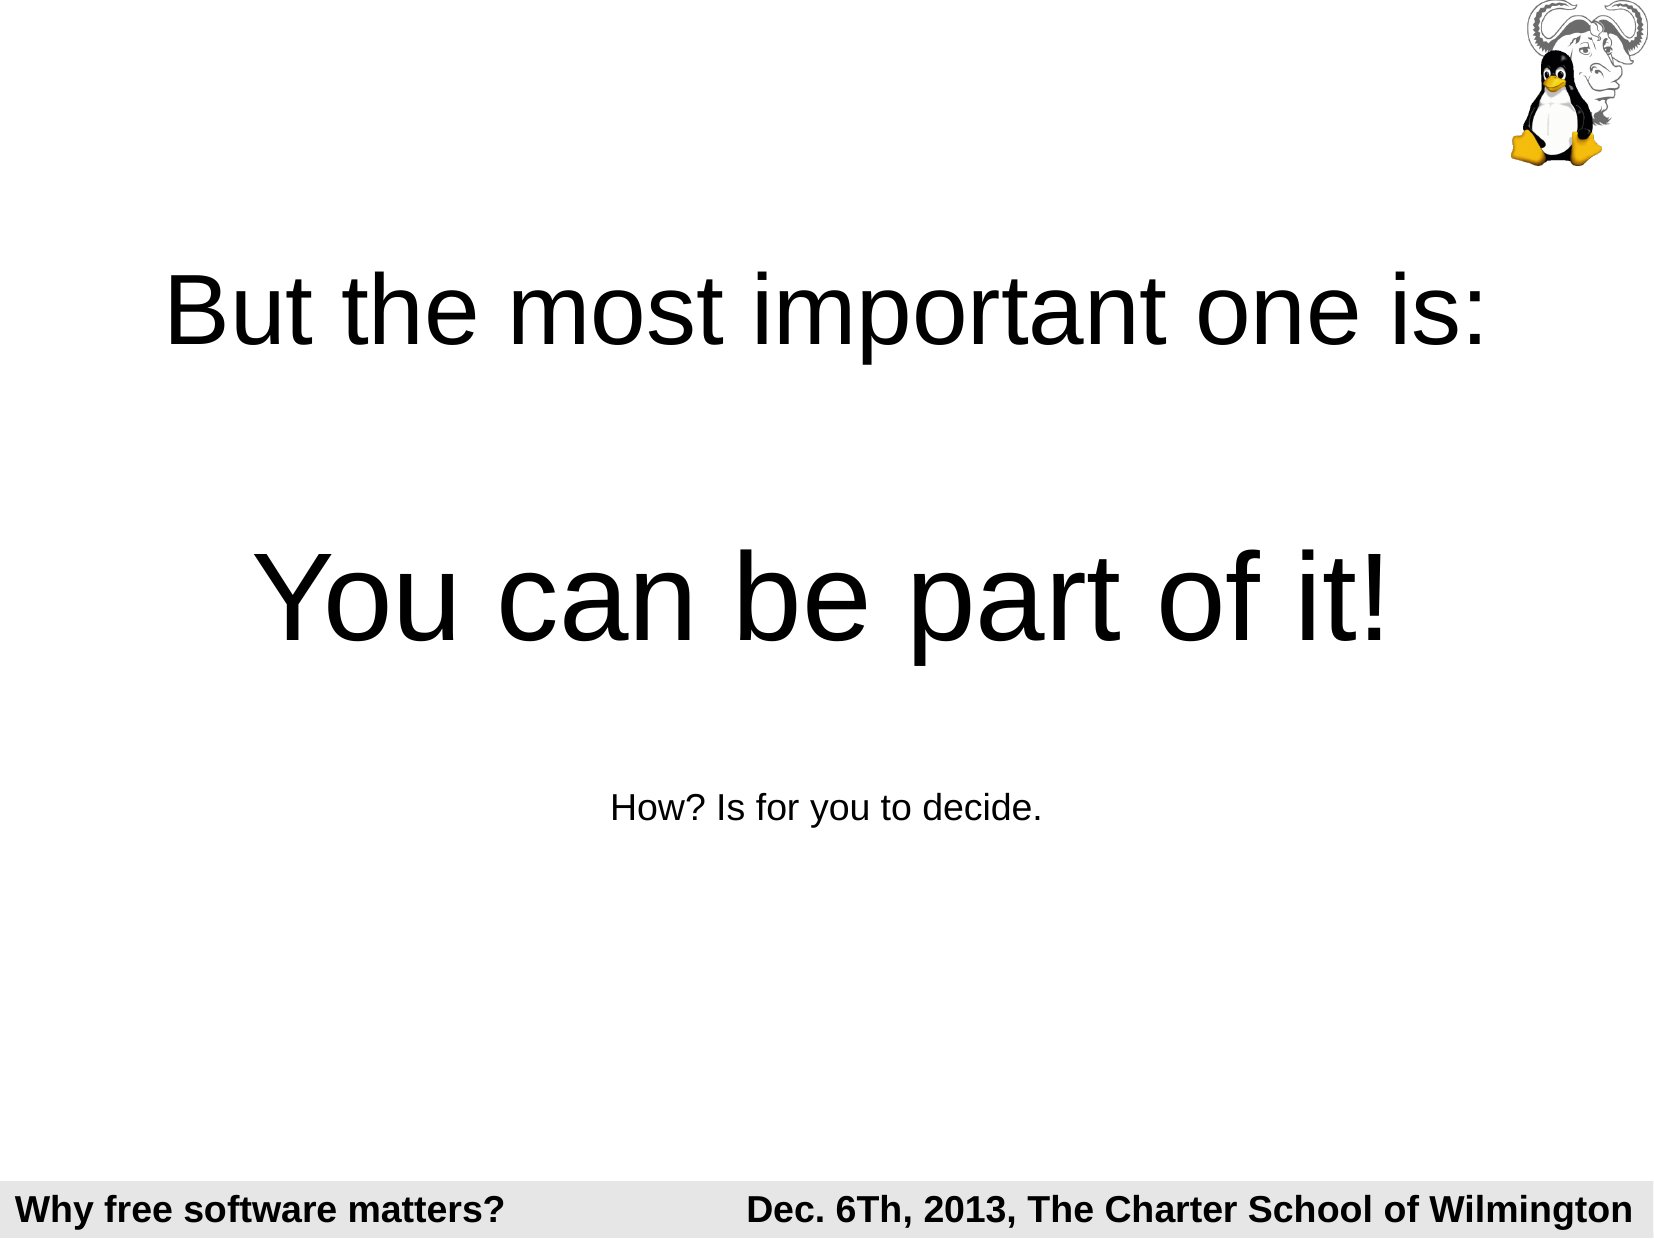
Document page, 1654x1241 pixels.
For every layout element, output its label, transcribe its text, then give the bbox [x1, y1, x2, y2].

text_box How? Is for you to decide. [595, 779, 1059, 837]
picture [1511, 0, 1648, 166]
text_box Why free software matters? Dec. 6Th, 2013, The Charter School of Wilmington [0, 1181, 1654, 1238]
text_box You can be part of it! [236, 519, 1418, 675]
title But the most important one is: [79, 236, 1574, 385]
